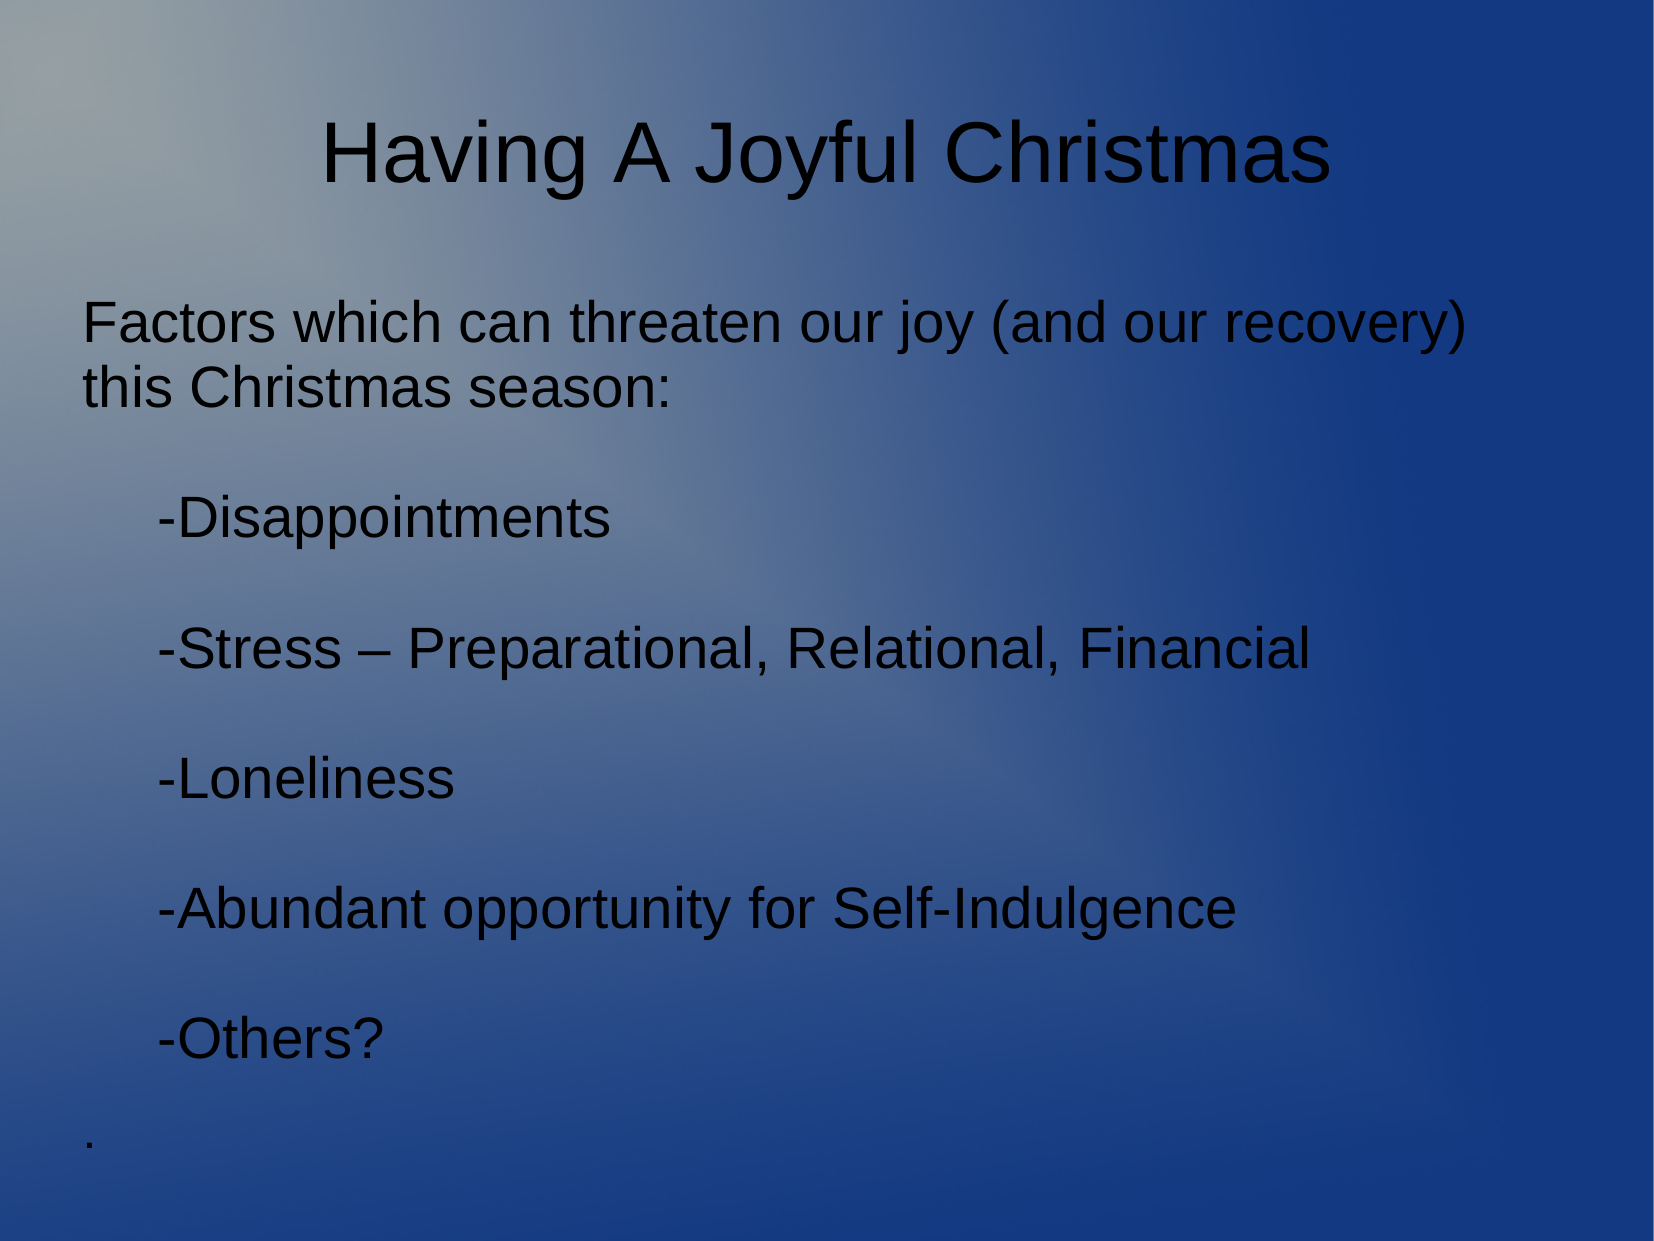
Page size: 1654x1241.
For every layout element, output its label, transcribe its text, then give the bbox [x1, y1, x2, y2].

title Having A Joyful Christmas [82, 49, 1571, 257]
subtitle Factors which can threaten our joy (and our recovery) this Christmas season: -Disappointments -Stress – Preparational, Relational, Financial -Loneliness -Abundant opportunity for Self-Indulgence -Others? . [82, 290, 1571, 1241]
picture [0, 0, 1654, 1241]
